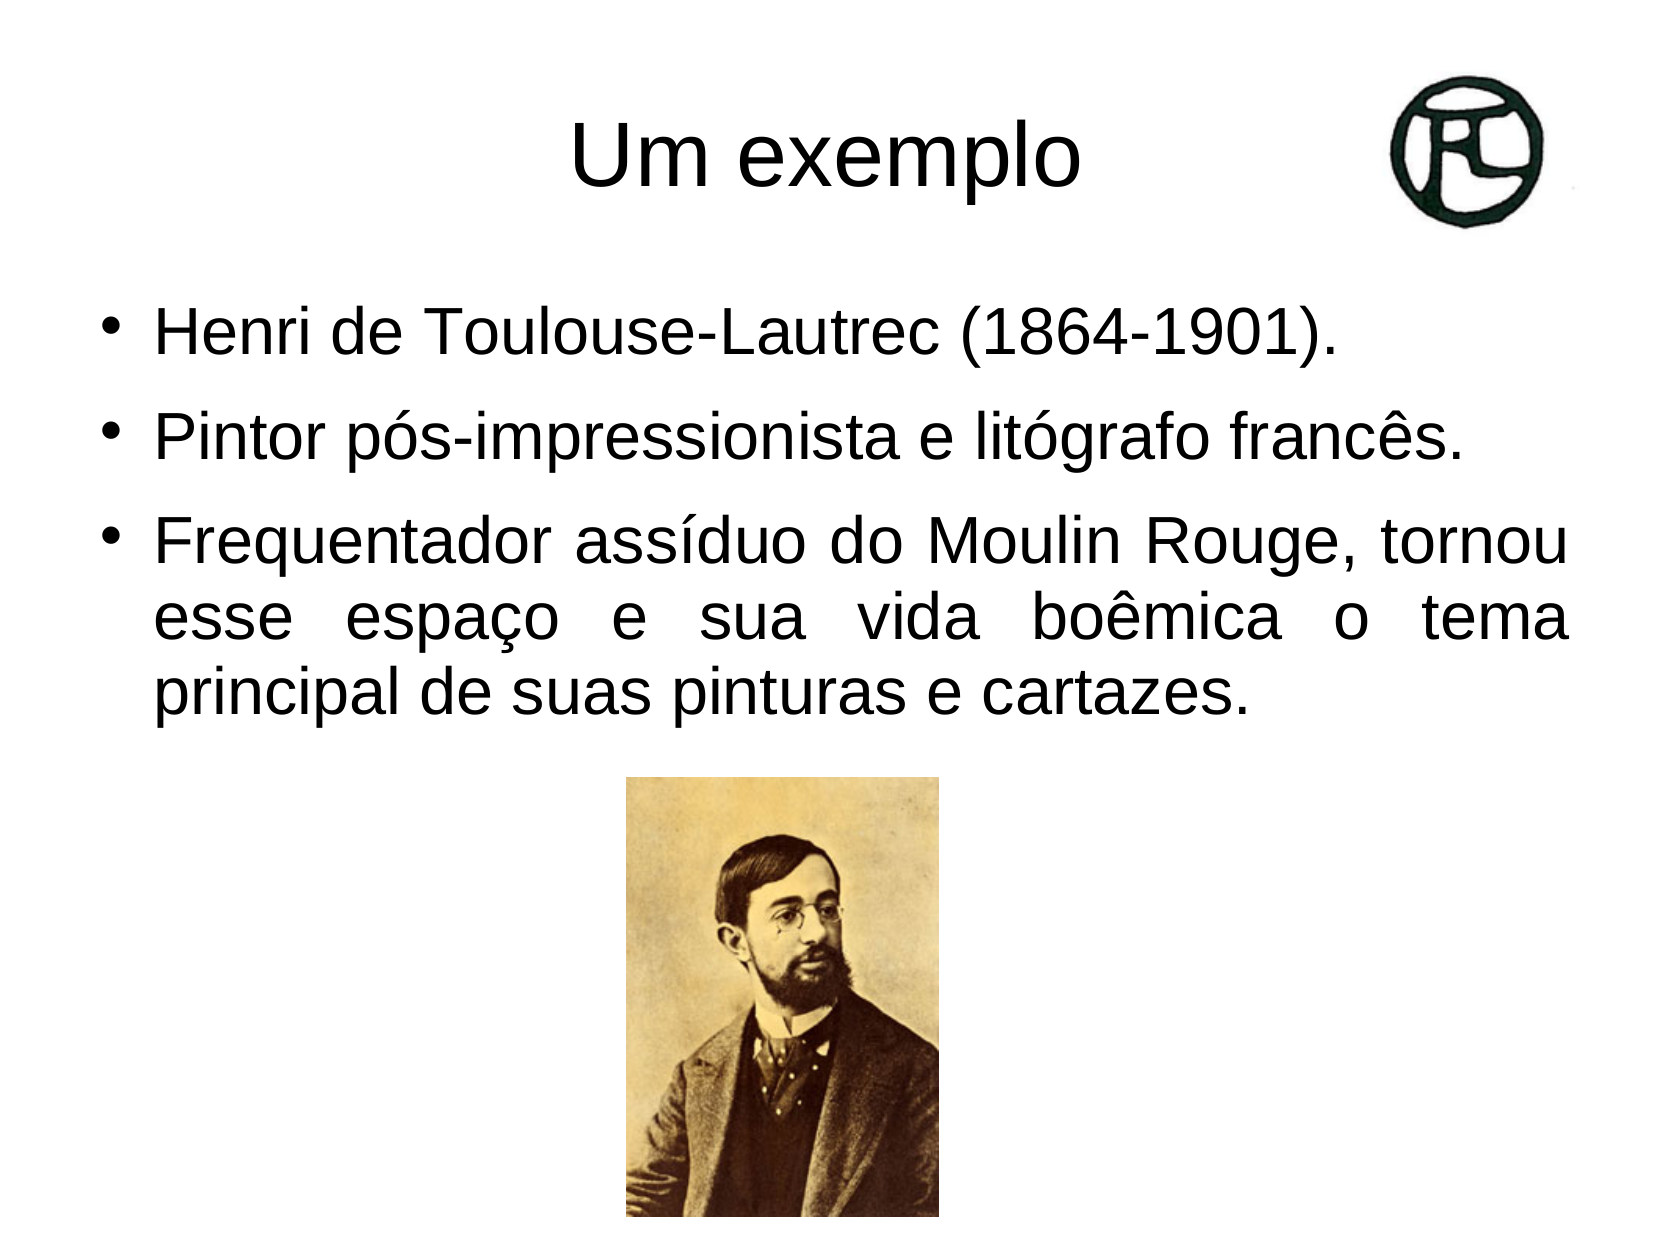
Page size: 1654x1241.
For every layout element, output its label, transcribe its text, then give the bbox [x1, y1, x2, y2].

picture [626, 777, 939, 1217]
title Um exemplo [82, 49, 1571, 257]
picture [1334, 35, 1601, 256]
list Henri de Toulouse-Lautrec (1864-1901). Pintor pós-impressionista e litógrafo francês. Frequentador assíduo do Moulin Rouge, tornou esse espaço e sua vida boêmica o tema principal de suas pinturas e cartazes. [82, 290, 1571, 1010]
